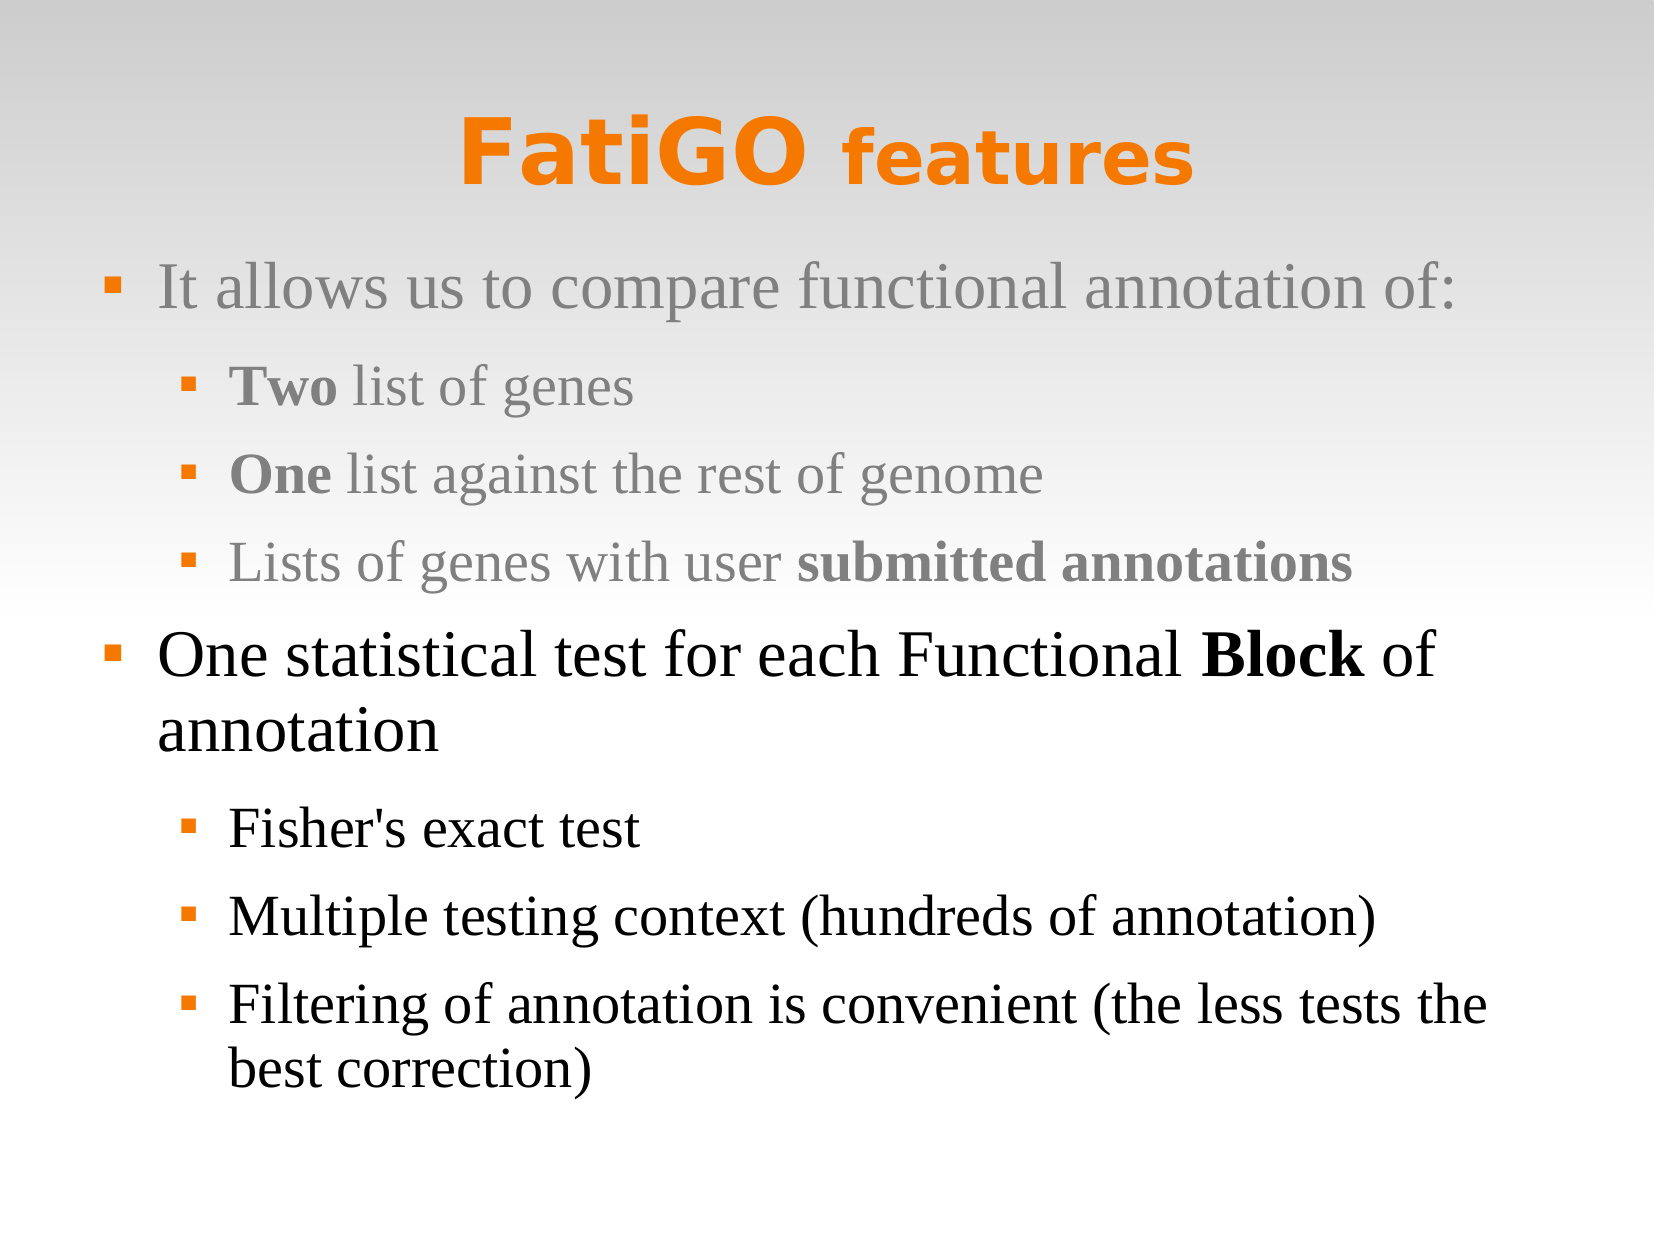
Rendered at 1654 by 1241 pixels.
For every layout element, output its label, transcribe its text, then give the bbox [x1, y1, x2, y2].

list It allows us to compare functional annotation of: Two list of genes One list against the rest of genome Lists of genes with user submitted annotations One statistical test for each Functional Block of annotation Fisher's exact test Multiple testing context (hundreds of annotation) Filtering of annotation is convenient (the less tests the best correction) [86, 249, 1576, 1186]
title FatiGO features [82, 56, 1571, 250]
